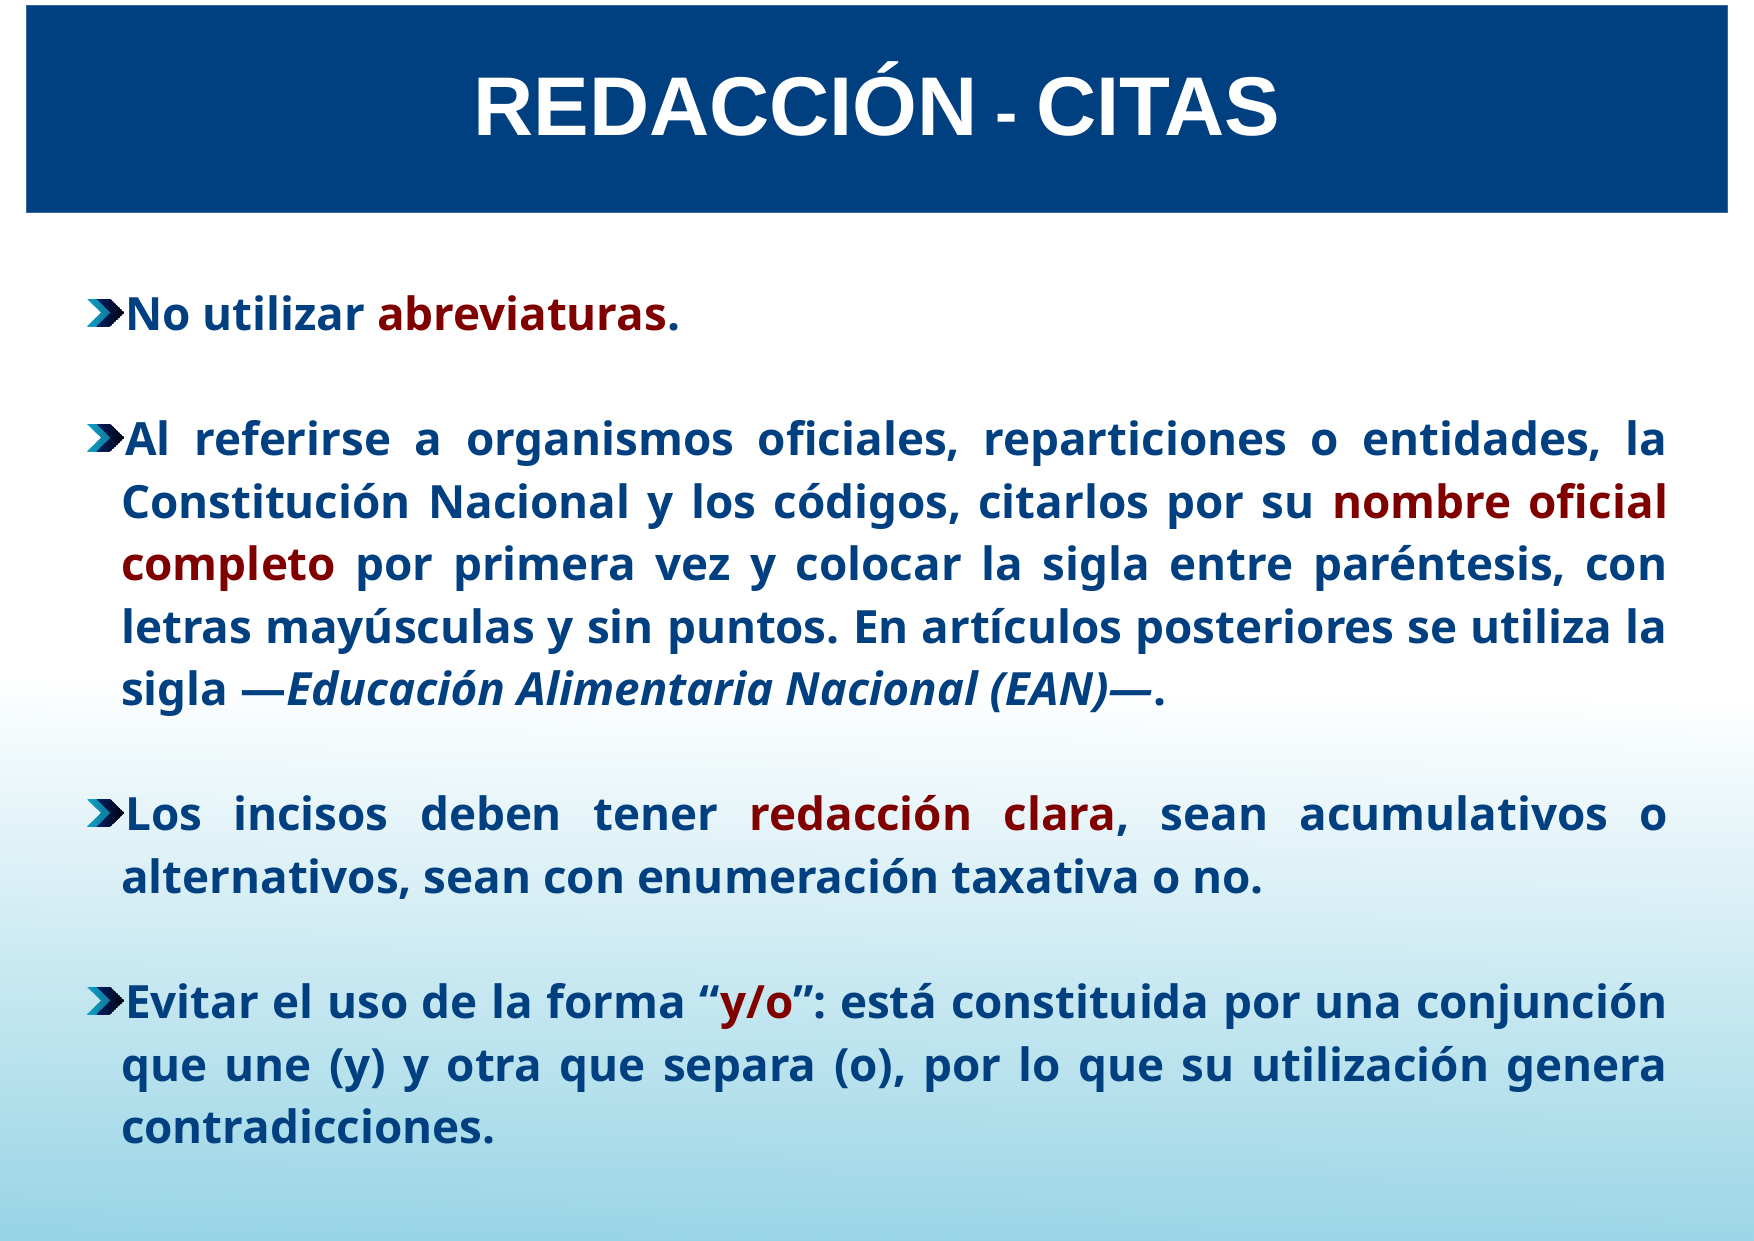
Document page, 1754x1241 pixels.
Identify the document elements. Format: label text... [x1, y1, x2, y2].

text_box REDACCIÓN - CITAS [26, 5, 1728, 213]
text_box No utilizar abreviaturas. Al referirse a organismos oficiales, reparticiones o entidades, la Constitución Nacional y los códigos, citarlos por su nombre oficial completo por primera vez y colocar la sigla entre paréntesis, con letras mayúsculas y sin puntos. En artículos posteriores se utiliza la sigla —Educación Alimentaria Nacional (EAN)—. Los incisos deben tener redacción clara, sean acumulativos o alternativos, sean con enumeración taxativa o no. Evitar el uso de la forma “y/o”: está constituida por una conjunción que une (y) y otra que separa (o), por lo que su utilización genera contradicciones. [73, 230, 1681, 1176]
